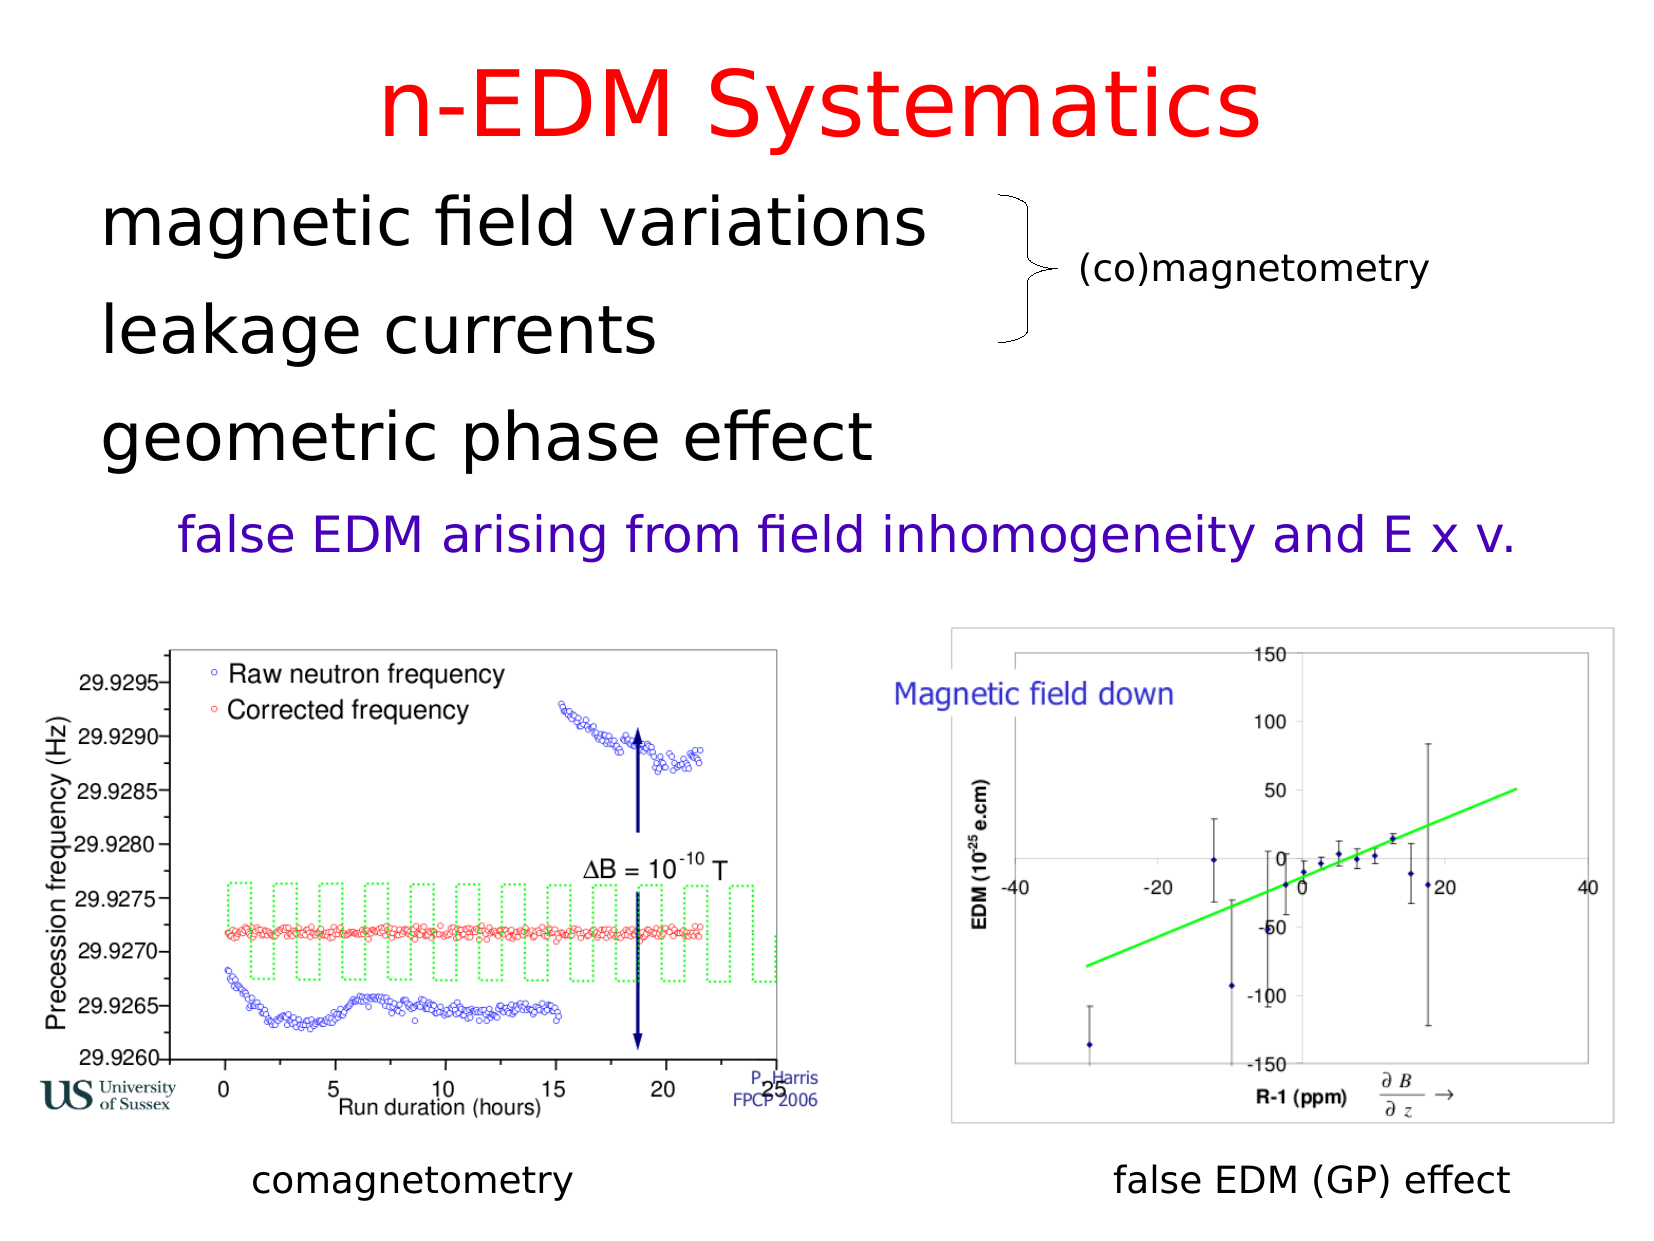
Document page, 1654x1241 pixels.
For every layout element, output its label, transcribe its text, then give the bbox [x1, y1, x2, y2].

picture [23, 630, 827, 1123]
text_box (co)magnetometry [1063, 239, 1446, 299]
text_box false EDM (GP) effect [1098, 1151, 1528, 1210]
picture [885, 620, 1634, 1131]
text_box comagnetometry [236, 1151, 590, 1210]
title n-EDM Systematics [17, 33, 1625, 178]
list magnetic field variations leakage currents geometric phase effect false EDM arising from field inhomogeneity and E x v. [82, 183, 1571, 988]
